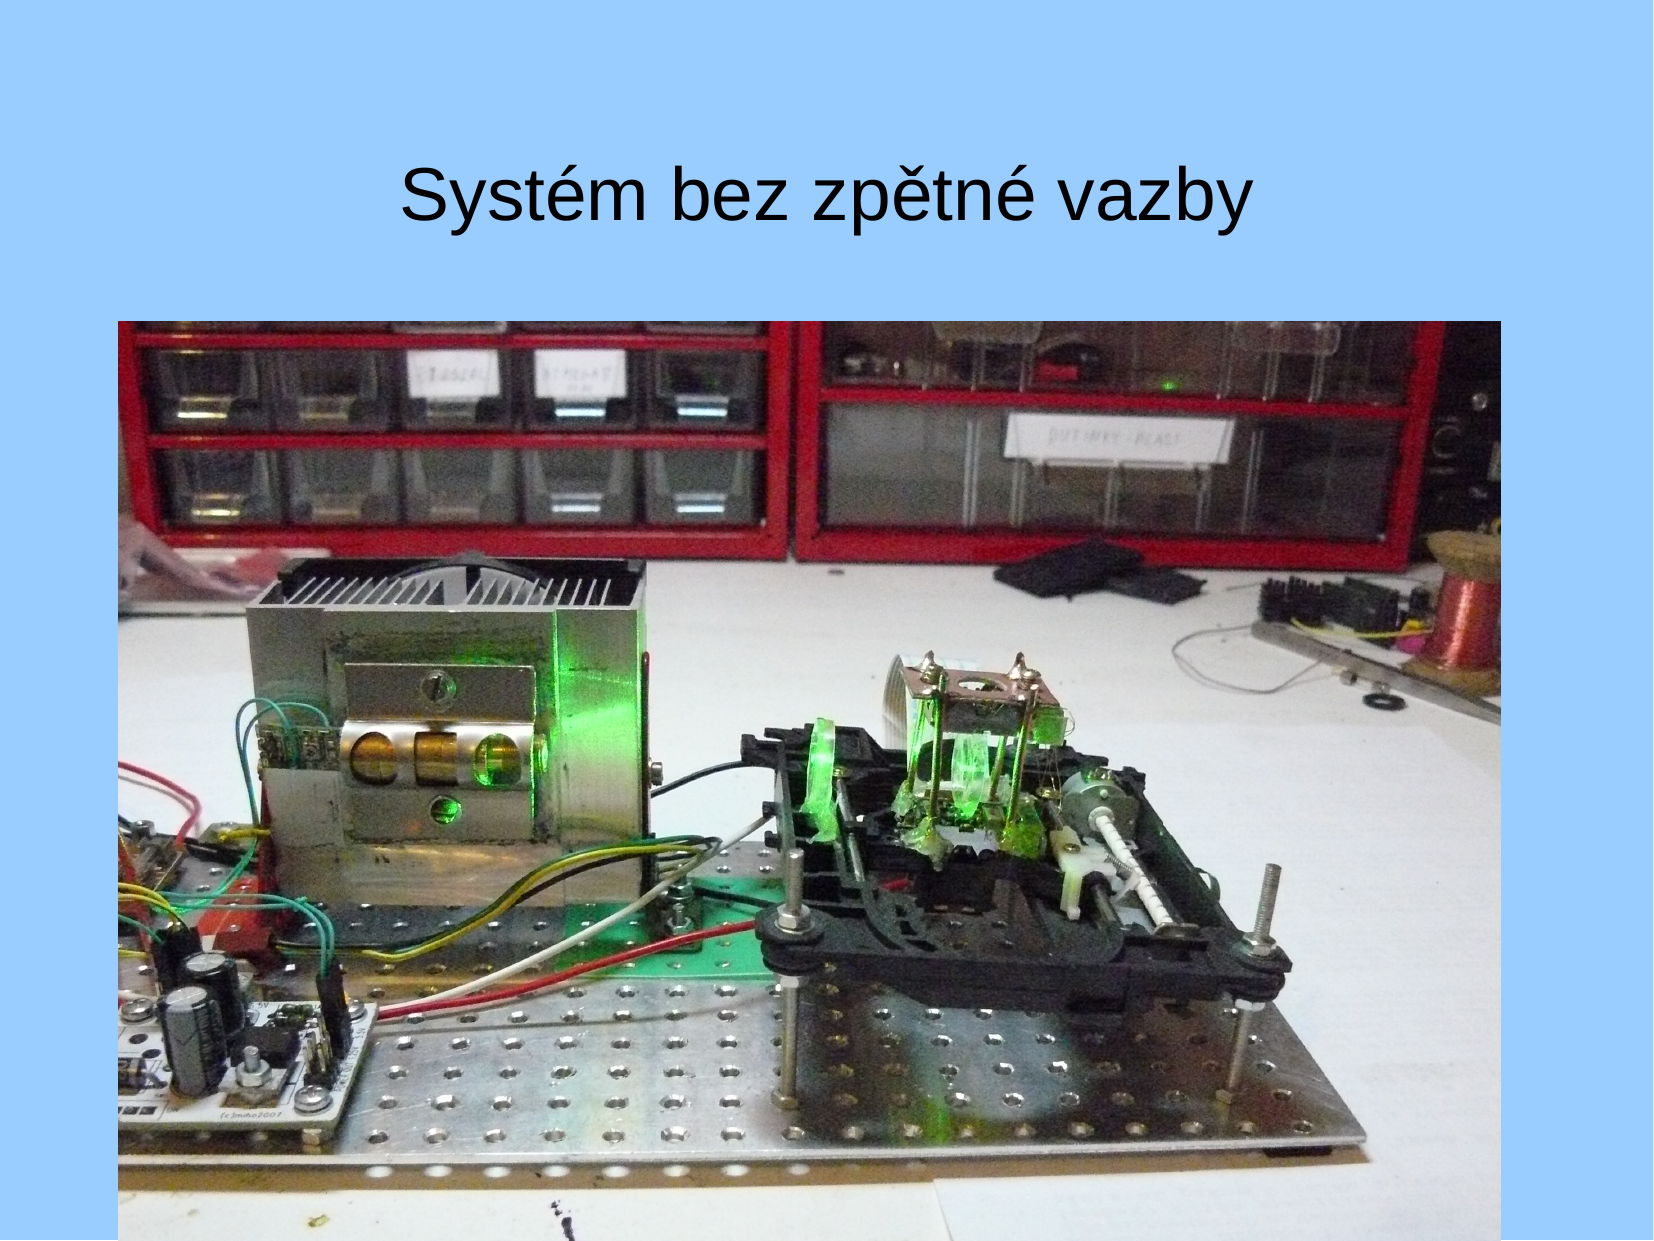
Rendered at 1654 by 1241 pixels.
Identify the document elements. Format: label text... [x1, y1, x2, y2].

picture [118, 321, 1501, 1241]
text_box Systém bez zpětné vazby [236, 145, 1418, 254]
